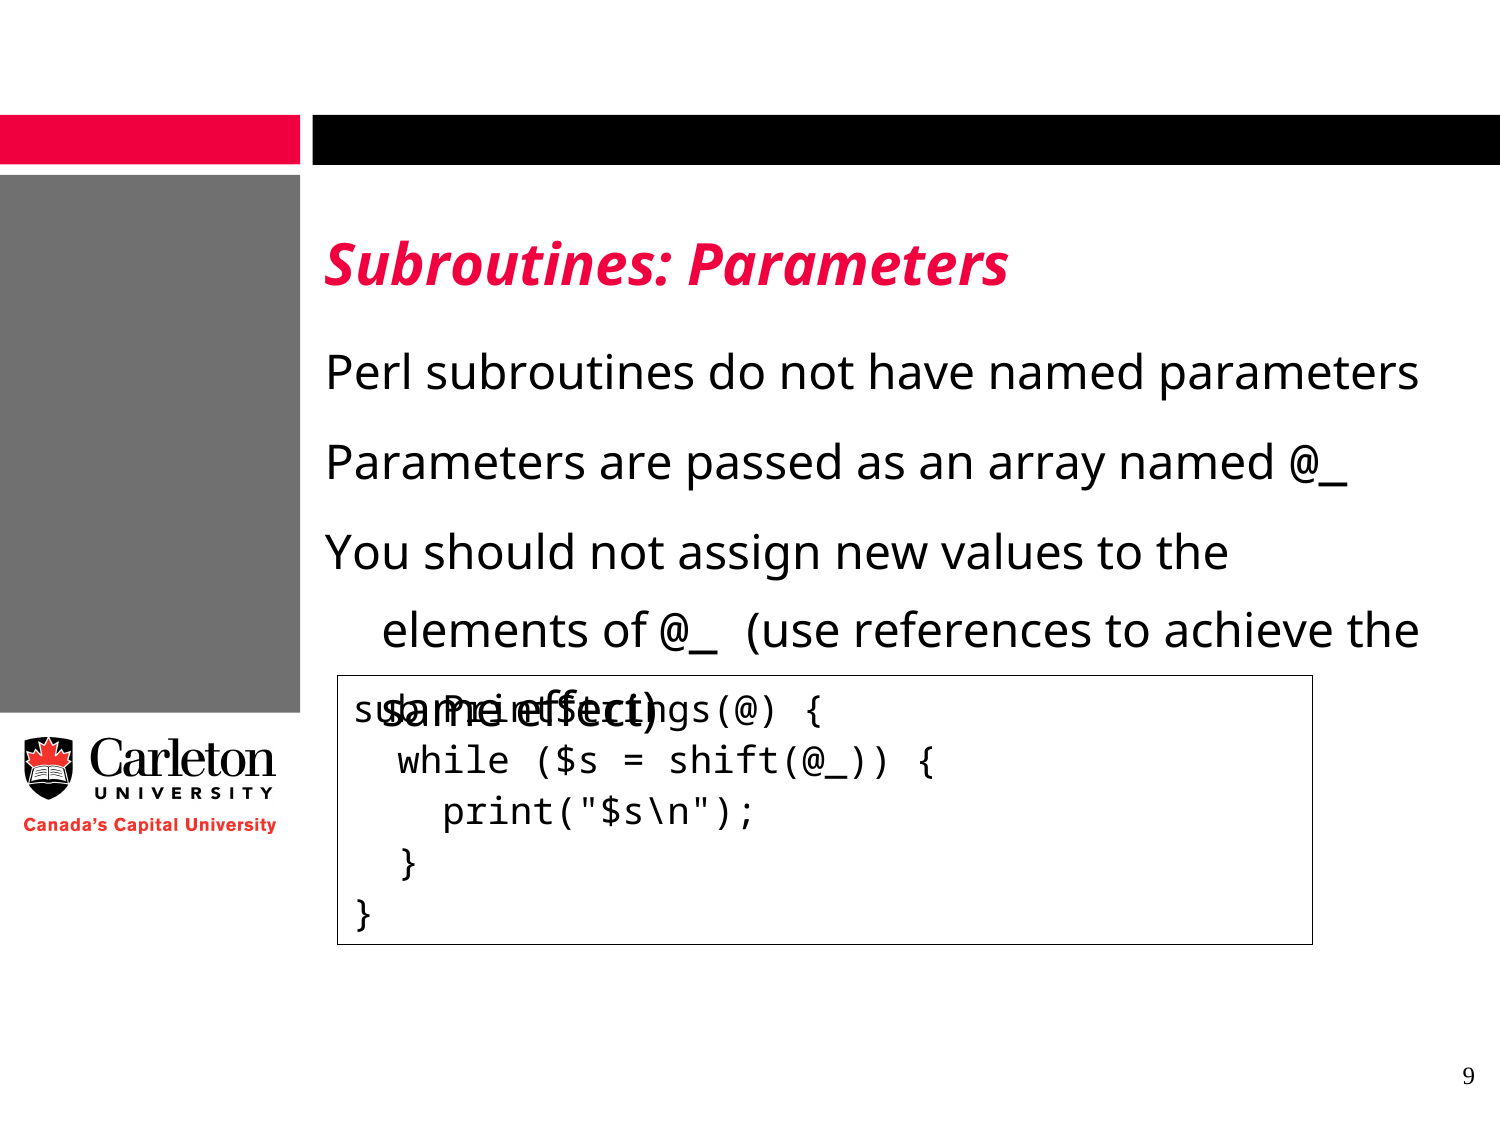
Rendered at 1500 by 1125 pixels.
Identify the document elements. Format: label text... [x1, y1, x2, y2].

text_box sub PrintStrings(@) { while ($s = shift(@_)) { print("$s\n"); } } [337, 675, 1313, 917]
list Perl subroutines do not have named parameters Parameters are passed as an array named @_ You should not assign new values to the elements of @_ (use references to achieve the same effect) [324, 324, 1450, 1036]
picture [24, 737, 276, 834]
title Subroutines: Parameters [324, 194, 1450, 324]
